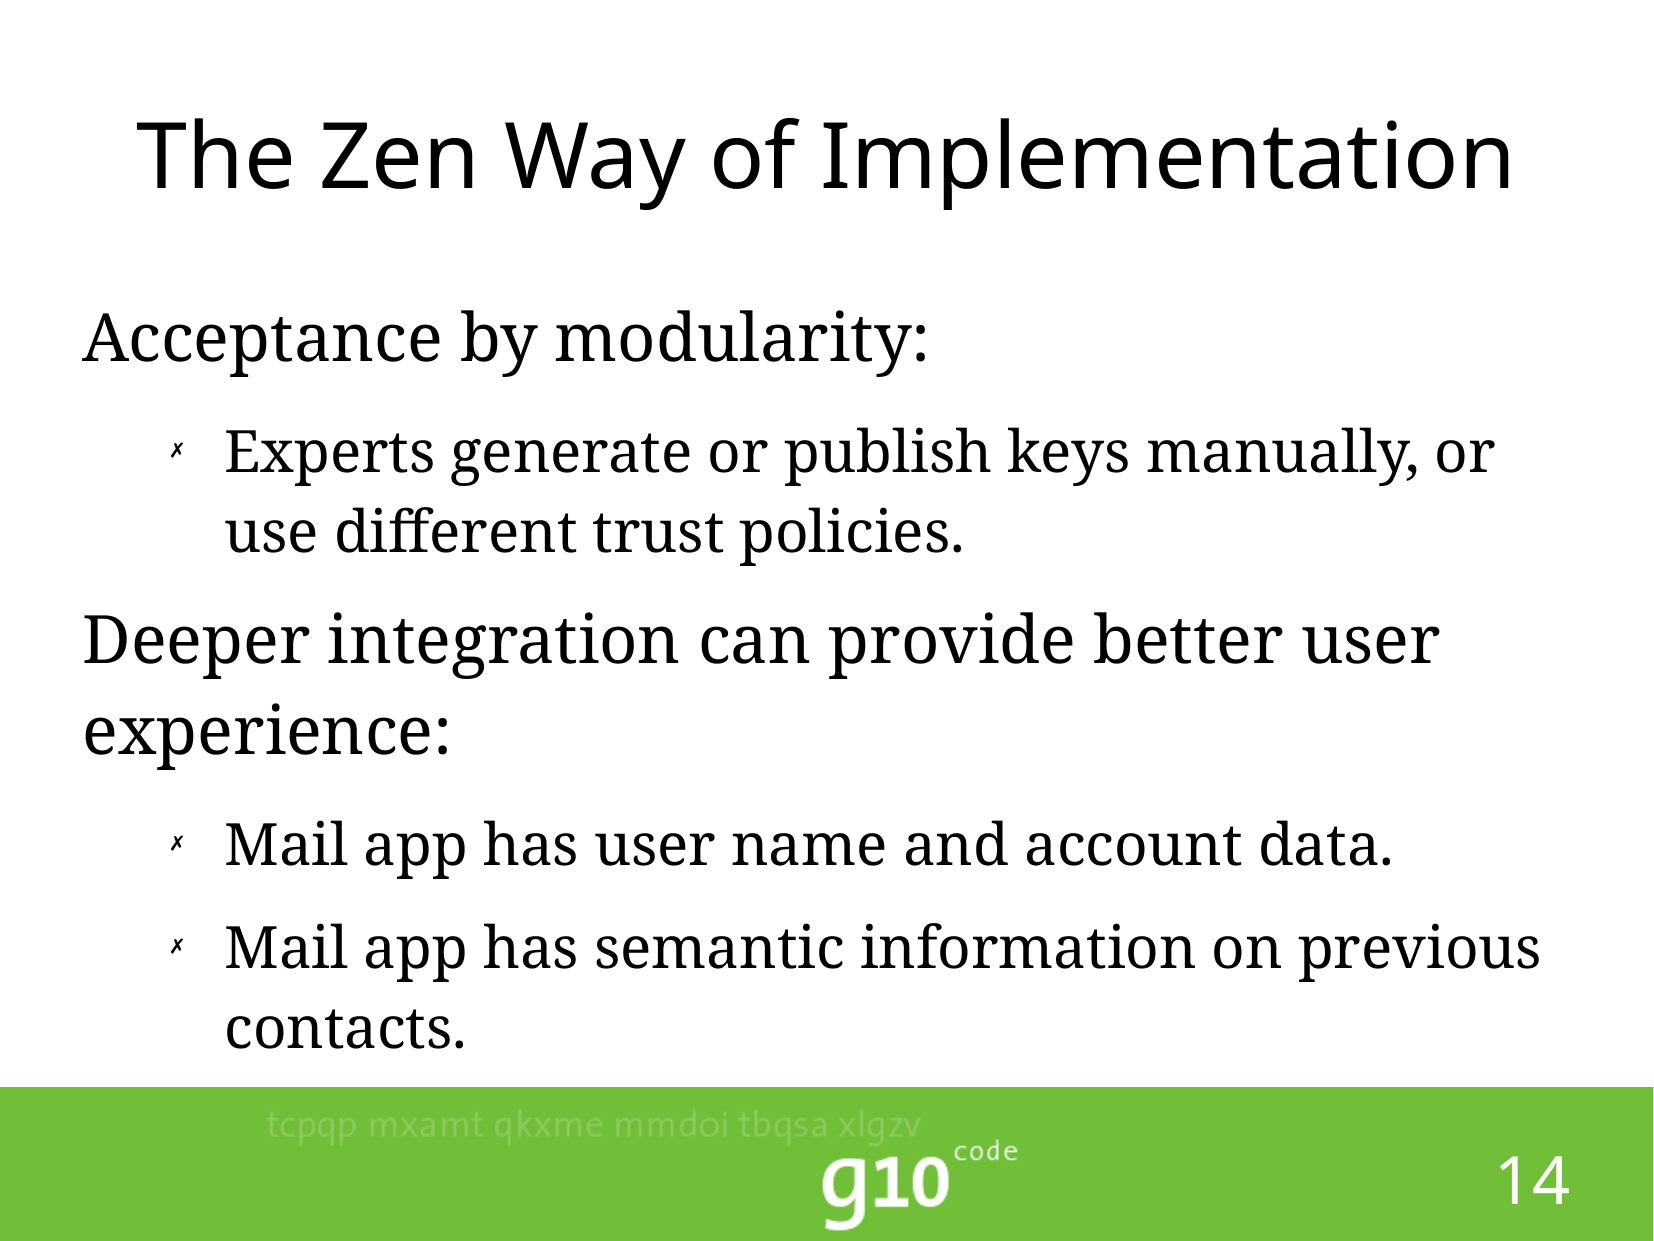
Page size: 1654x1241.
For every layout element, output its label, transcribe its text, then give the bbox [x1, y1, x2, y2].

picture [0, 1087, 1654, 1241]
list Acceptance by modularity: Experts generate or publish keys manually, or use different trust policies. Deeper integration can provide better user experience: Mail app has user name and account data. Mail app has semantic information on previous contacts. [82, 290, 1571, 1109]
title The Zen Way of Implementation [82, 49, 1571, 257]
